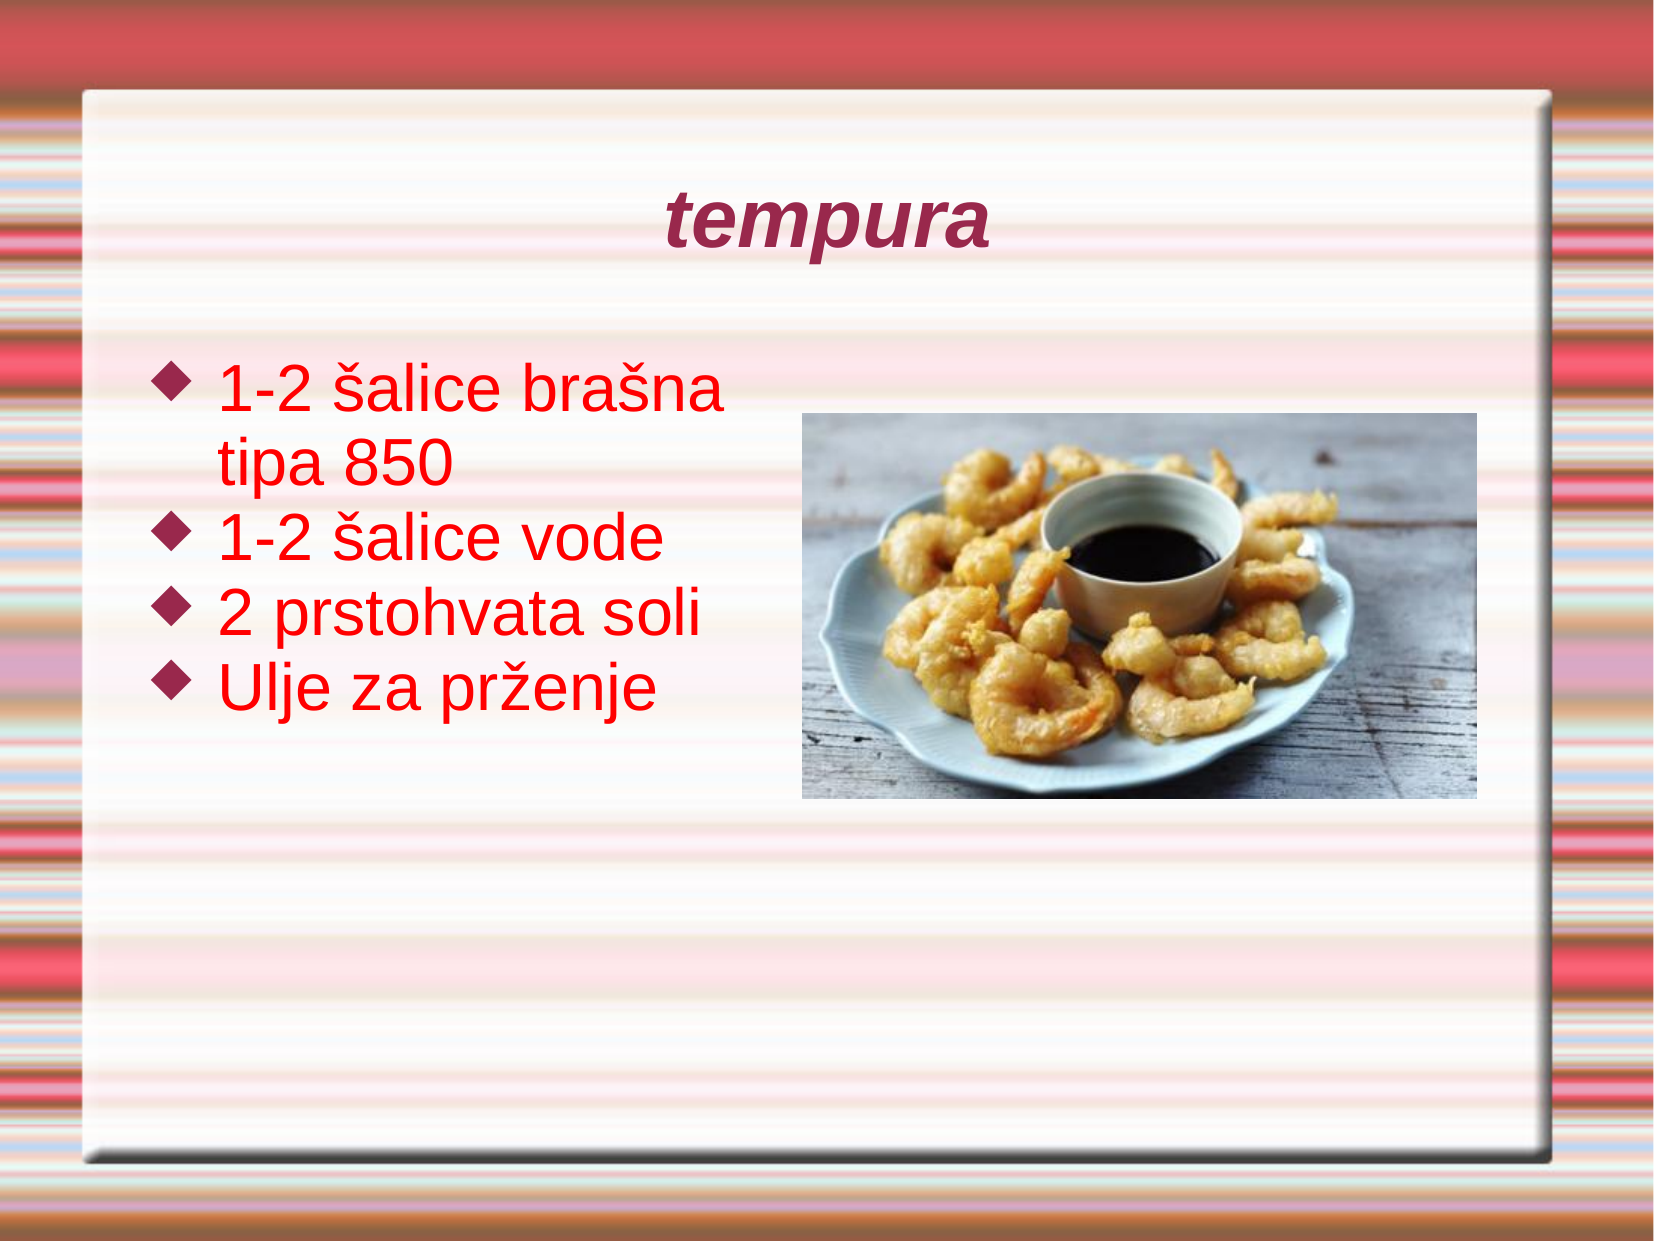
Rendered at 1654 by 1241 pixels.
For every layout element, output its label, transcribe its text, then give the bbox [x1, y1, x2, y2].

list 1-2 šalice brašna tipa 850 1-2 šalice vode 2 prstohvata soli Ulje za prženje [134, 350, 809, 1118]
picture [0, 0, 1654, 1241]
title tempura [121, 122, 1534, 315]
